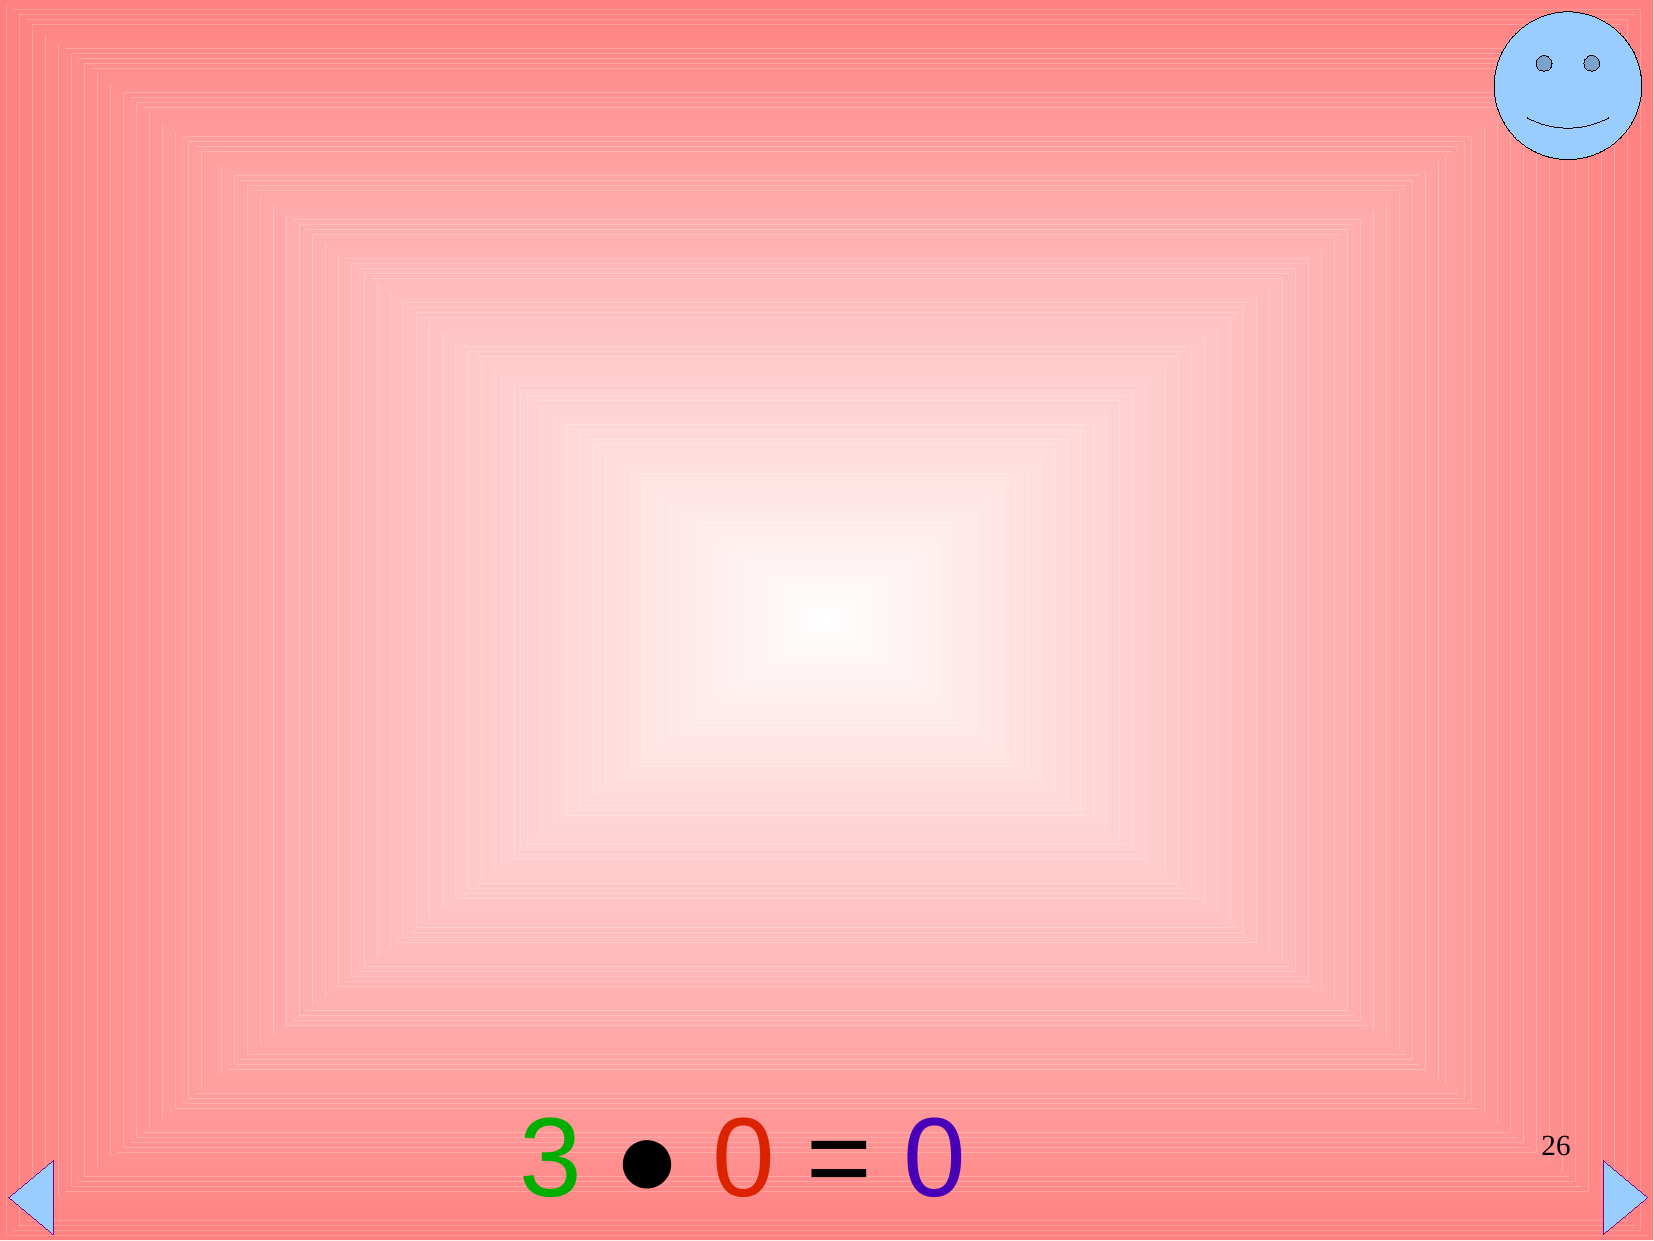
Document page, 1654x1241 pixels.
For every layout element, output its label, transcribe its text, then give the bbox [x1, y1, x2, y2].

text_box 3 ● 0 = 0 [504, 1086, 1149, 1228]
text_box [1494, 11, 1642, 160]
text_box [1603, 1160, 1648, 1235]
text_box [8, 1160, 54, 1235]
